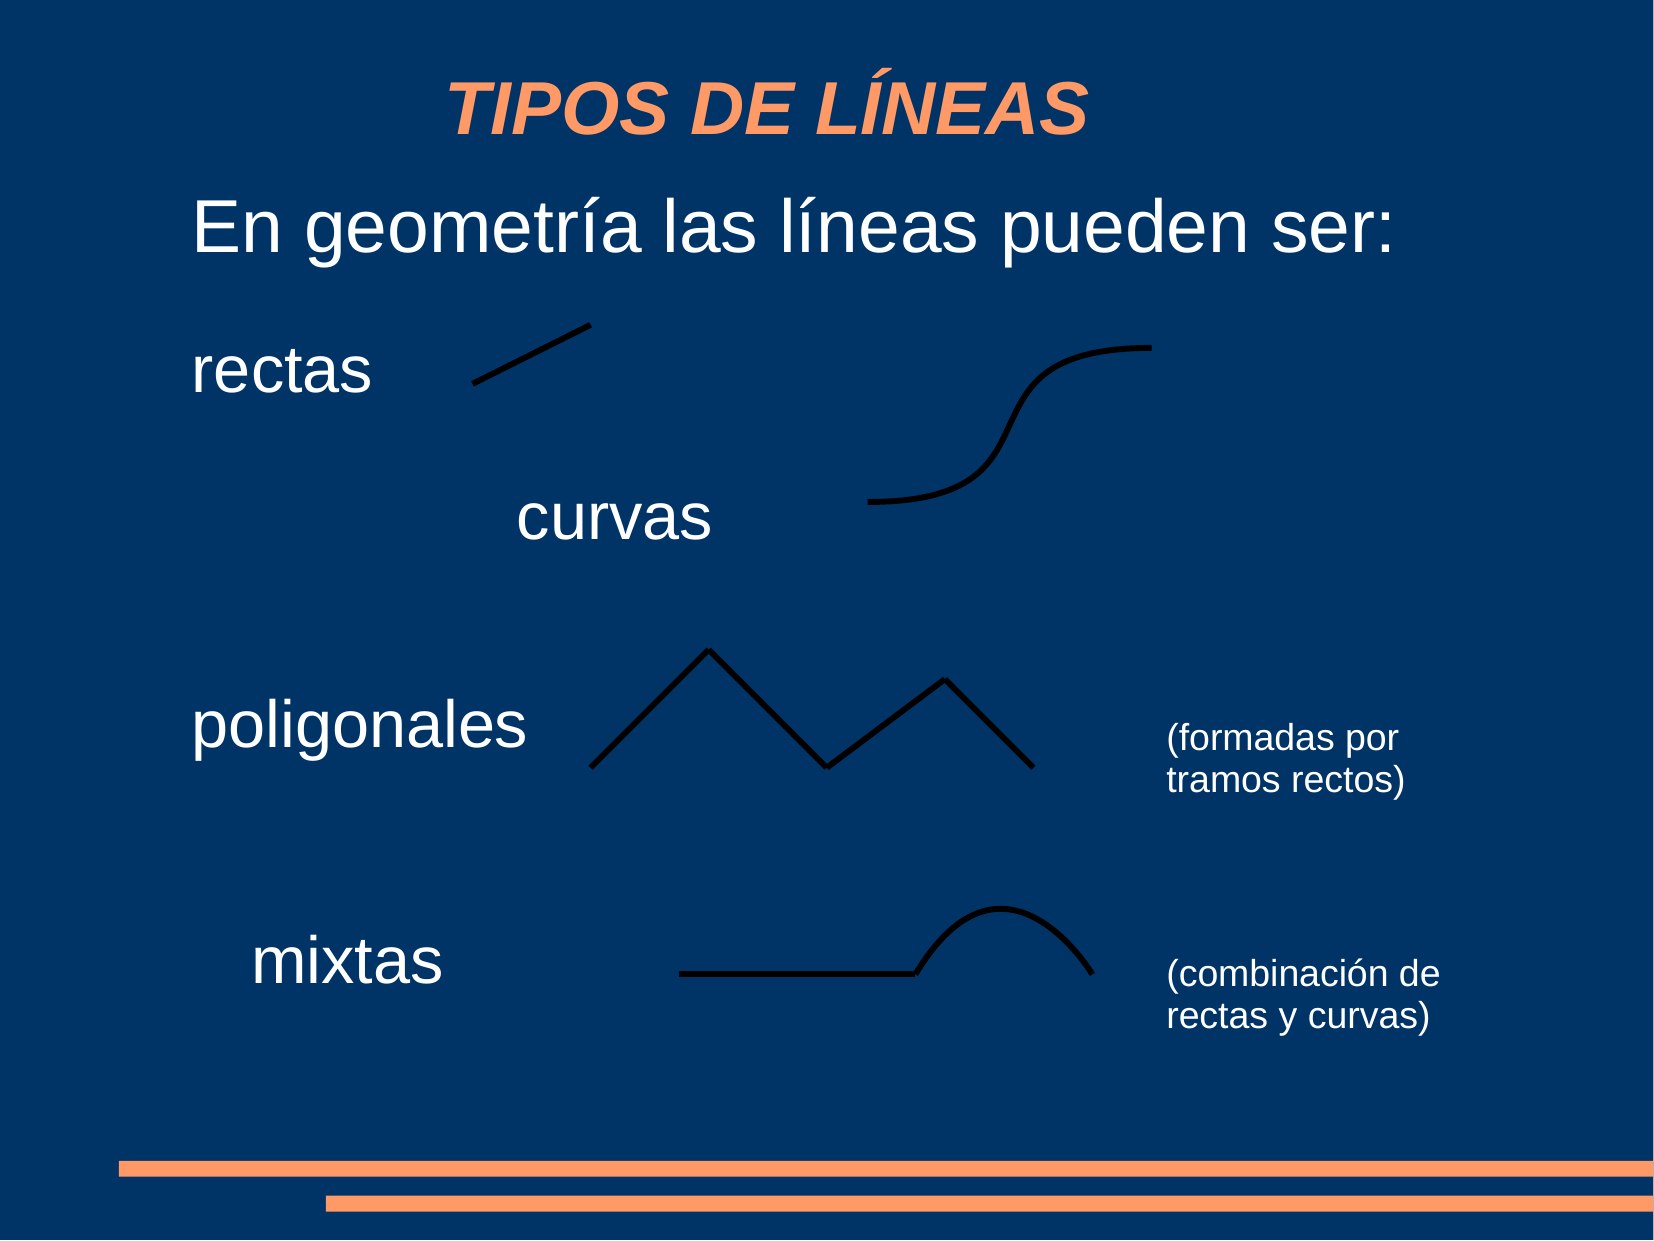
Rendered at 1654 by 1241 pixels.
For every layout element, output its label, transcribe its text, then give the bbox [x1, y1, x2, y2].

text_box (formadas por tramos rectos) [1151, 708, 1536, 808]
text_box poligonales [177, 679, 562, 769]
text_box rectas [177, 324, 414, 415]
text_box TIPOS DE LÍNEAS [177, 59, 1359, 158]
text_box En geometría las líneas pueden ser: [177, 177, 1565, 276]
text_box curvas [501, 471, 827, 562]
text_box (combinación de rectas y curvas) [1151, 944, 1506, 1044]
text_box mixtas [236, 915, 502, 1005]
